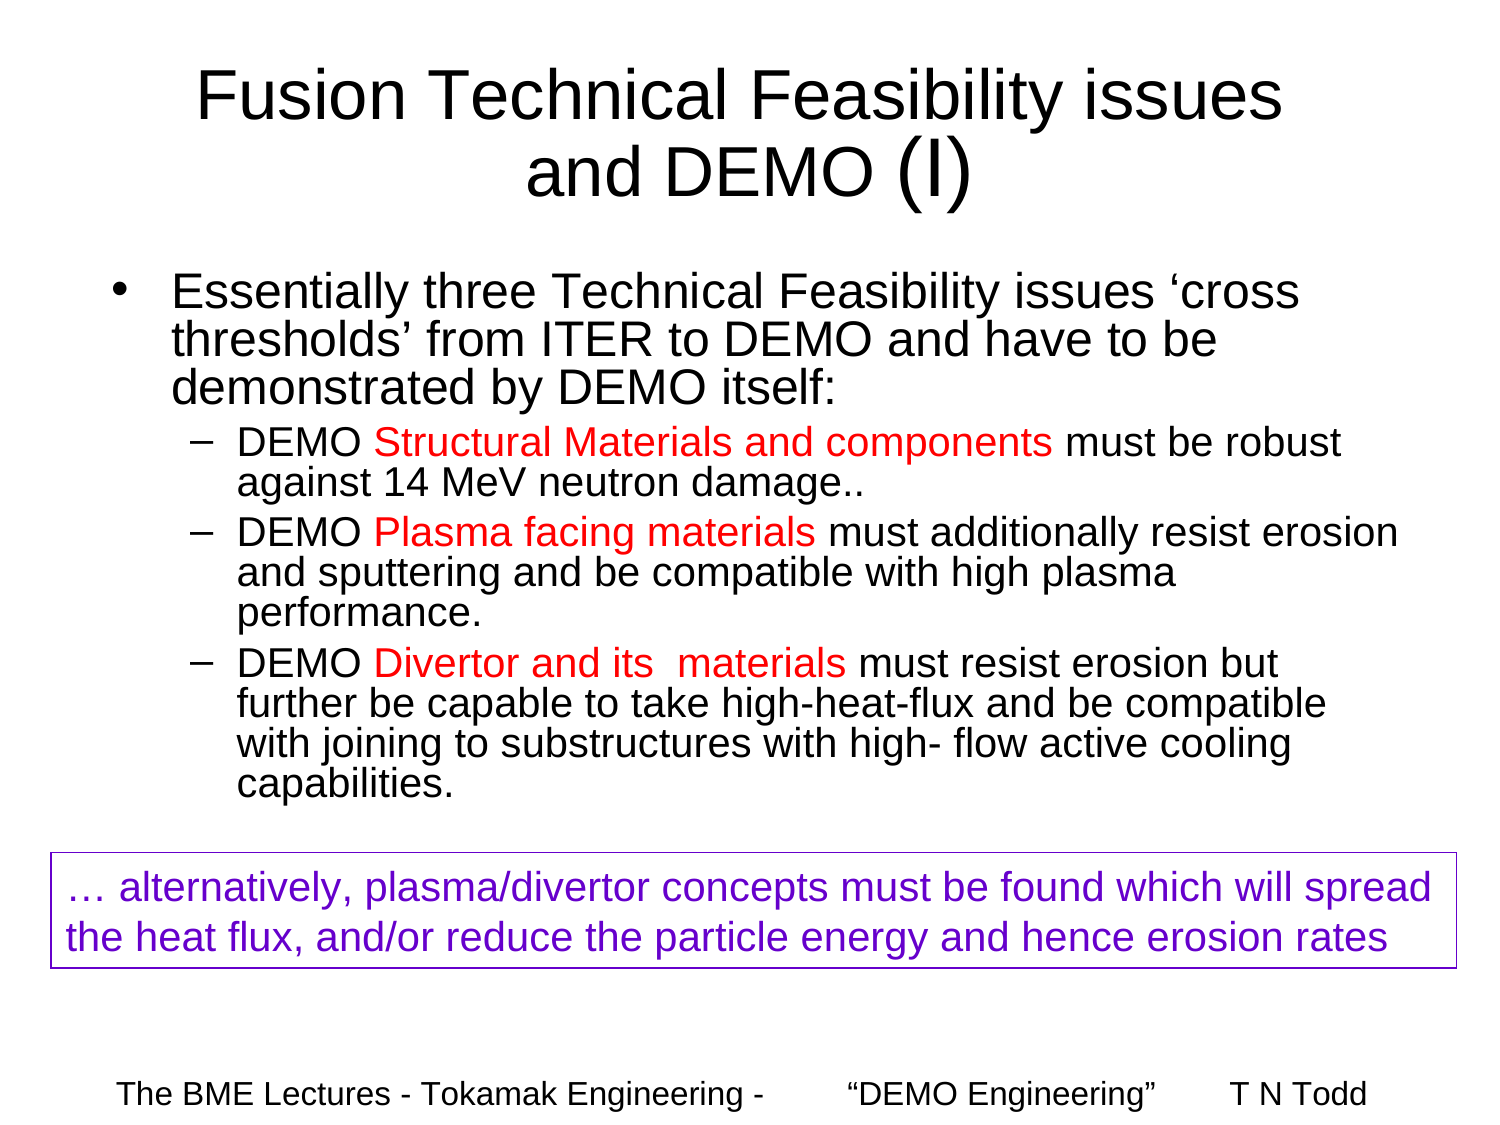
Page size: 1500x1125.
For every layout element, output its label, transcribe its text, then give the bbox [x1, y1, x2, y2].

text_box Essentially three Technical Feasibility issues ‘cross thresholds’ from ITER to DEMO and have to be demonstrated by DEMO itself: DEMO Structural Materials and components must be robust against 14 MeV neutron damage.. DEMO Plasma facing materials must additionally resist erosion and sputtering and be compatible with high plasma performance. DEMO Divertor and its materials must resist erosion but further be capable to take high-heat-flux and be compatible with joining to substructures with high- flow active cooling capabilities. [75, 262, 1426, 846]
text_box Fusion Technical Feasibility issues and DEMO (I) [75, 45, 1426, 233]
text_box … alternatively, plasma/divertor concepts must be found which will spread the heat flux, and/or reduce the particle energy and hence erosion rates [50, 852, 1457, 968]
